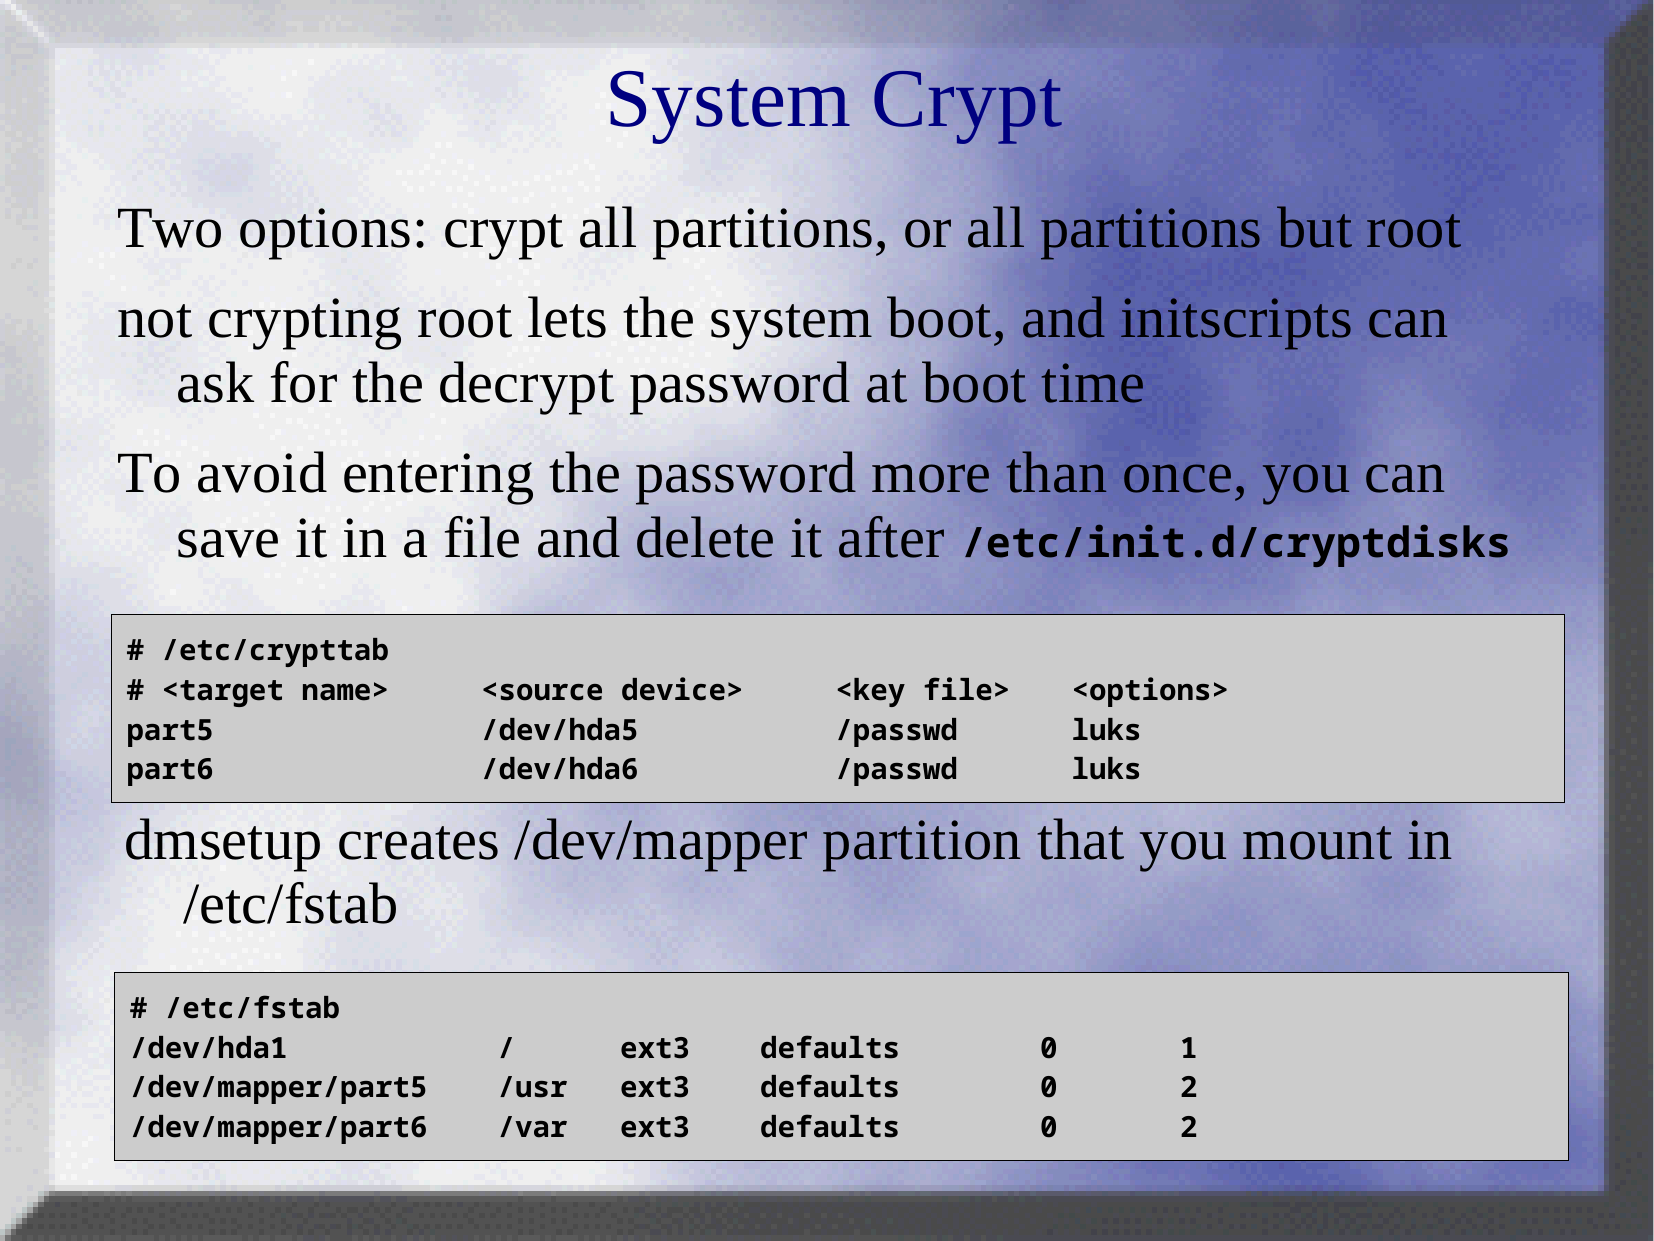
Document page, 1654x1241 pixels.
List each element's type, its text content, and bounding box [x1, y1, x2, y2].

list Two options: crypt all partitions, or all partitions but root not crypting root lets the system boot, and initscripts can ask for the decrypt password at boot time To avoid entering the password more than once, you can save it in a file and delete it after /etc/init.d/cryptdisks [117, 195, 1530, 600]
picture [0, 0, 1654, 1241]
title System Crypt [118, 48, 1550, 149]
list dmsetup creates /dev/mapper partition that you mount in /etc/fstab [124, 807, 1537, 949]
text_box # /etc/crypttab # <target name> <source device> <key file> <options> part5 /dev/hda5 /passwd luks part6 /dev/hda6 /passwd luks [111, 614, 1565, 785]
text_box # /etc/fstab /dev/hda1 / ext3 defaults 0 1 /dev/mapper/part5 /usr ext3 defaults 0 2 /dev/mapper/part6 /var ext3 defaults 0 2 [114, 972, 1569, 1154]
